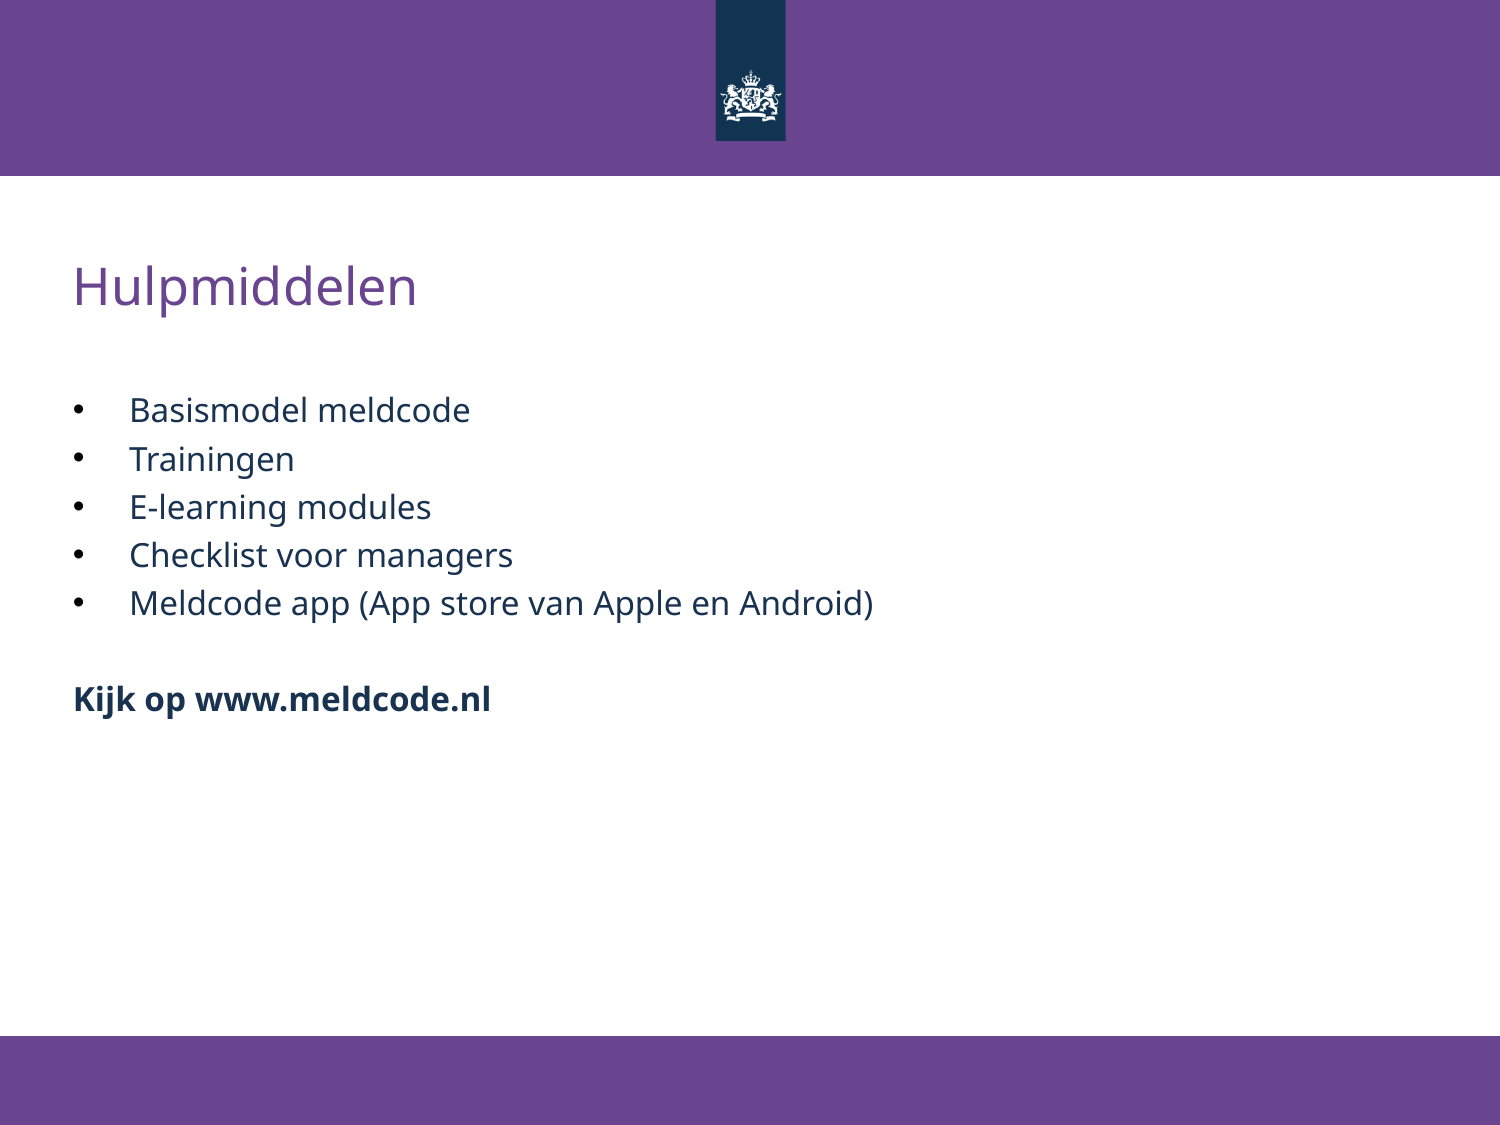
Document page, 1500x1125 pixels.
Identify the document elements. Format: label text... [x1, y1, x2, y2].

list Basismodel meldcode Trainingen E-learning modules Checklist voor managers Meldcode app (App store van Apple en Android) Kijk op www.meldcode.nl [57, 382, 1408, 965]
title Hulpmiddelen [57, 245, 1408, 340]
